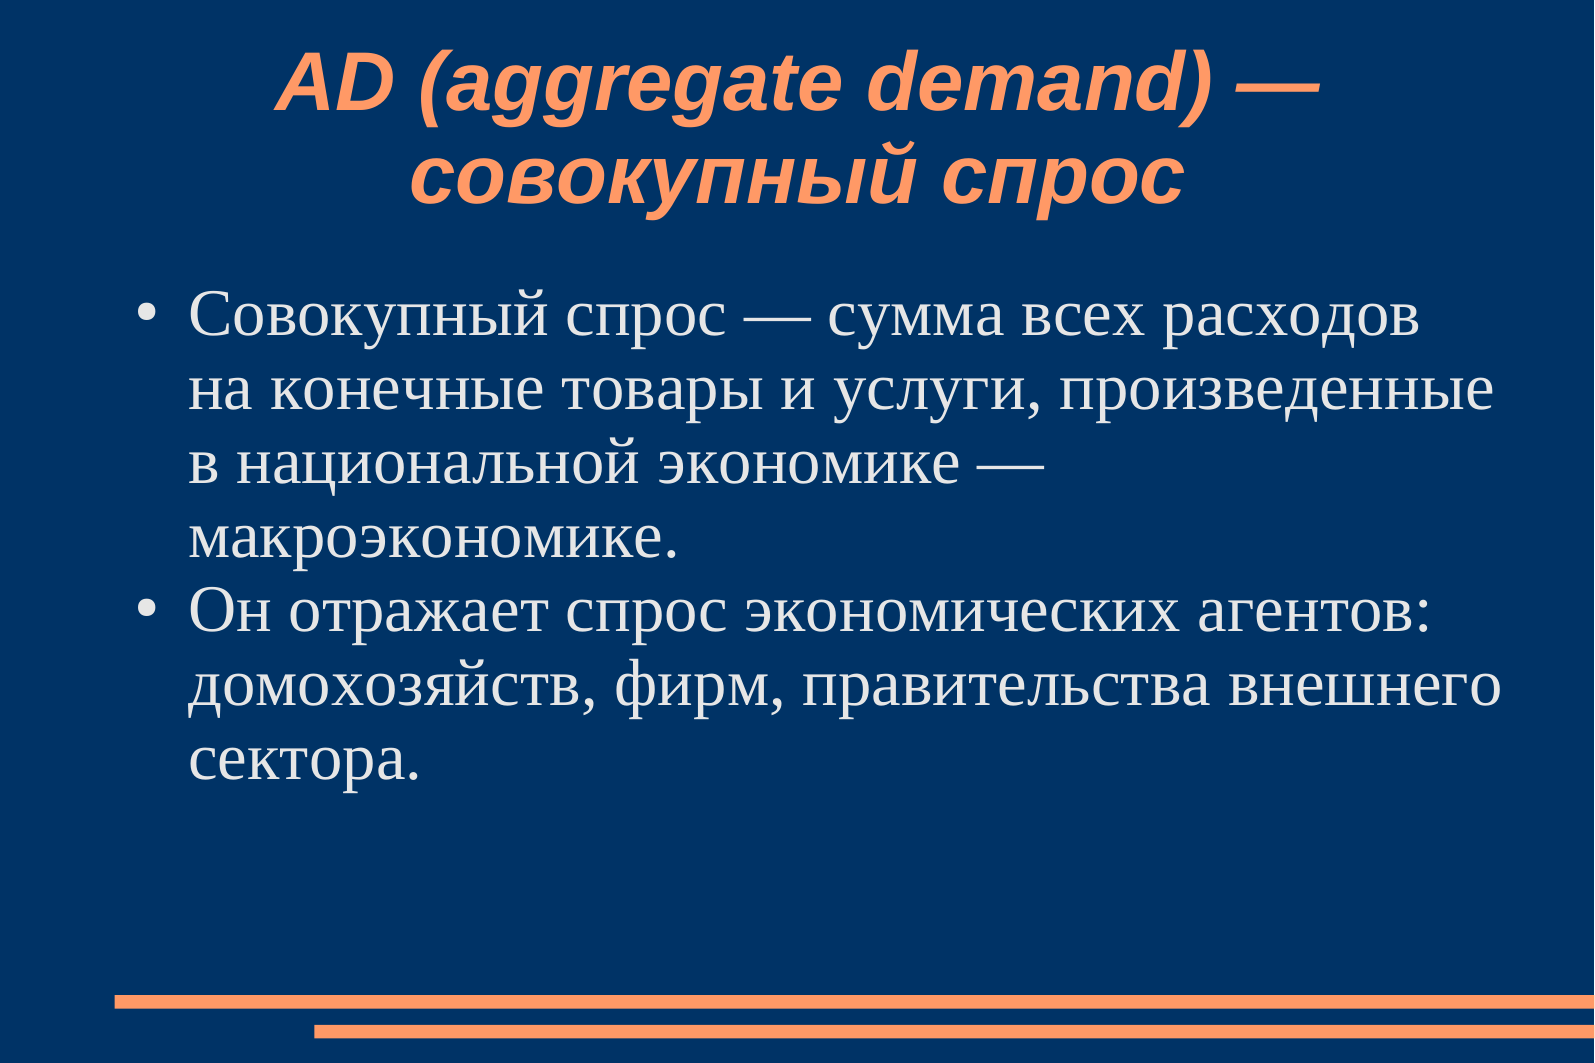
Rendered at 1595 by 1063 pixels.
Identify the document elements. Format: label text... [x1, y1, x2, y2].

title AD (aggregate demand) — совокупный спрос [117, 35, 1479, 222]
list Совокупный спрос — сумма всех расходов на конечные товары и услуги, произведенные в национальной экономике — макроэкономике. Он отражает спрос экономических агентов: домохозяйств, фирм, правительства внешнего сектора. [117, 276, 1505, 956]
